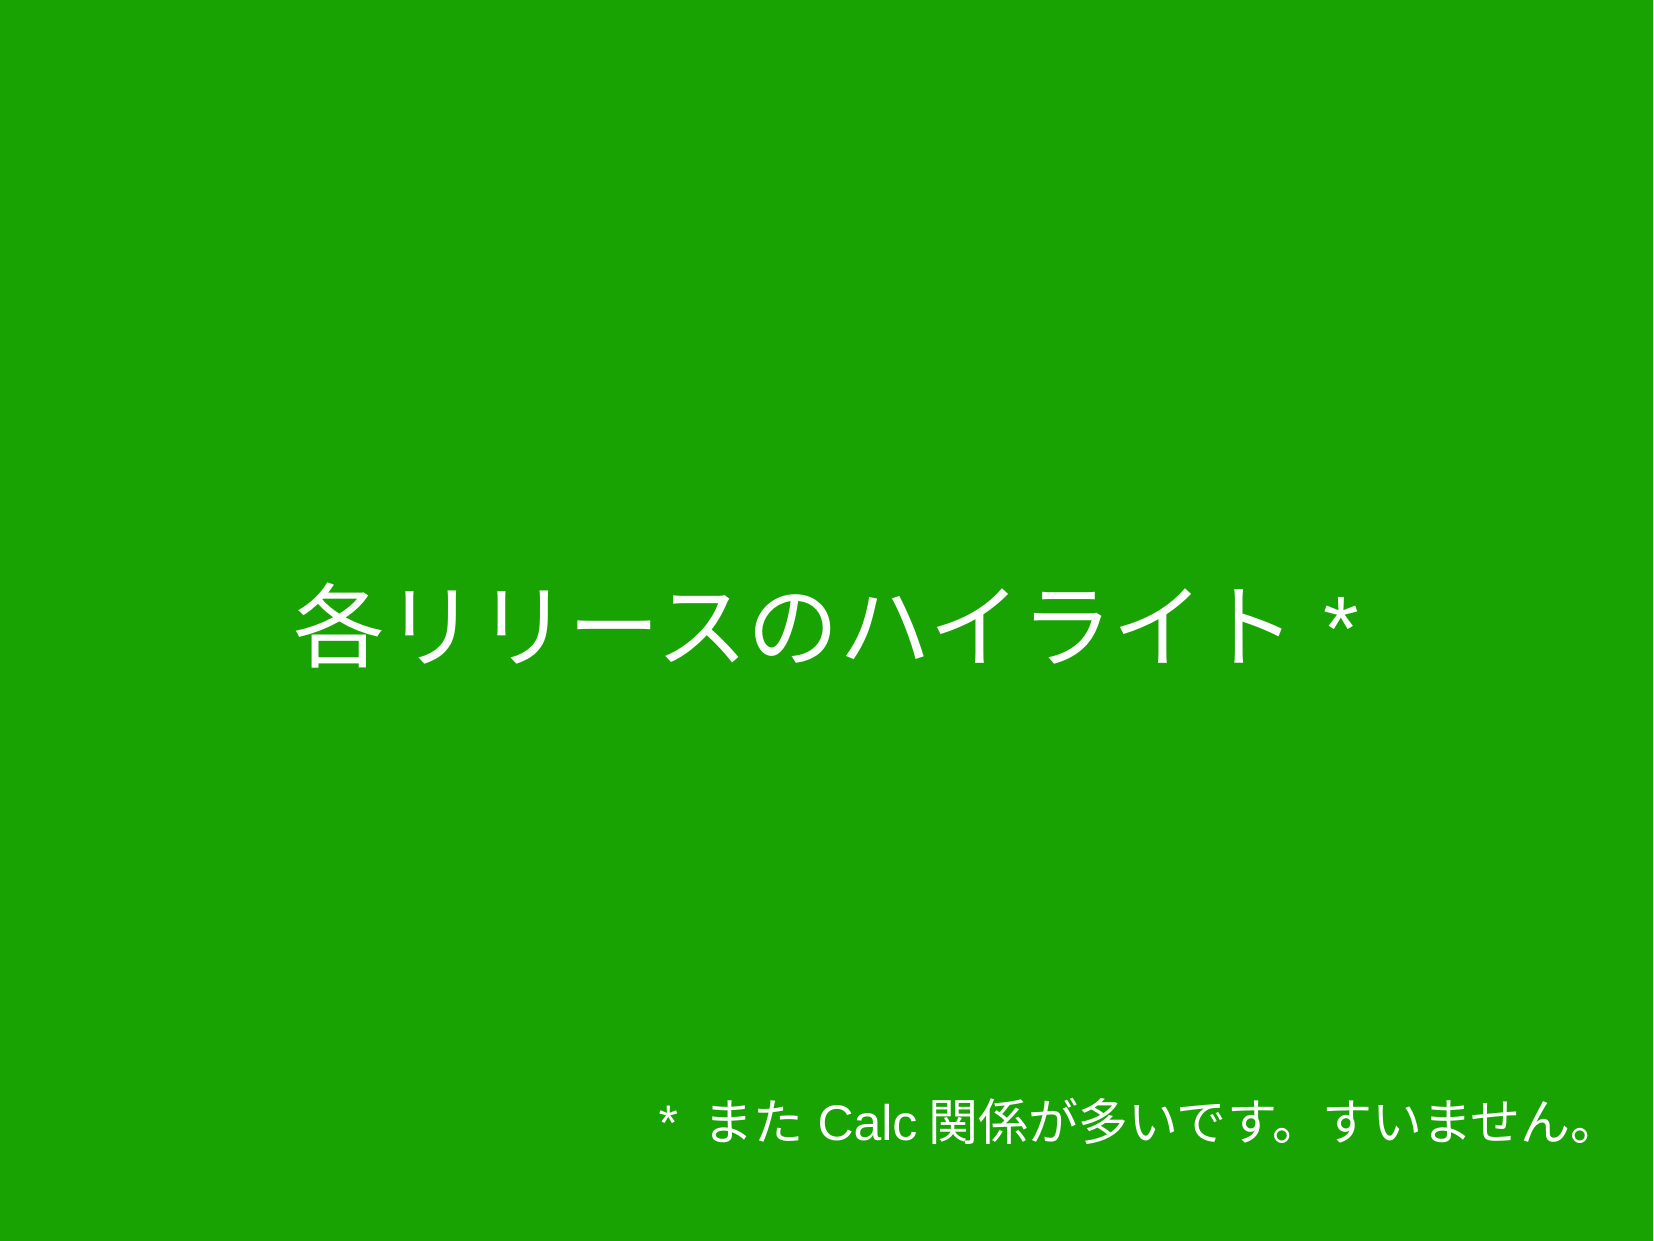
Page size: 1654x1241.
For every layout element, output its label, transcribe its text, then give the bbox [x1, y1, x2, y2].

title 各リリースのハイライト* [82, 516, 1571, 724]
text_box * またCalc関係が多いです。すいません。 [643, 1074, 1574, 1146]
